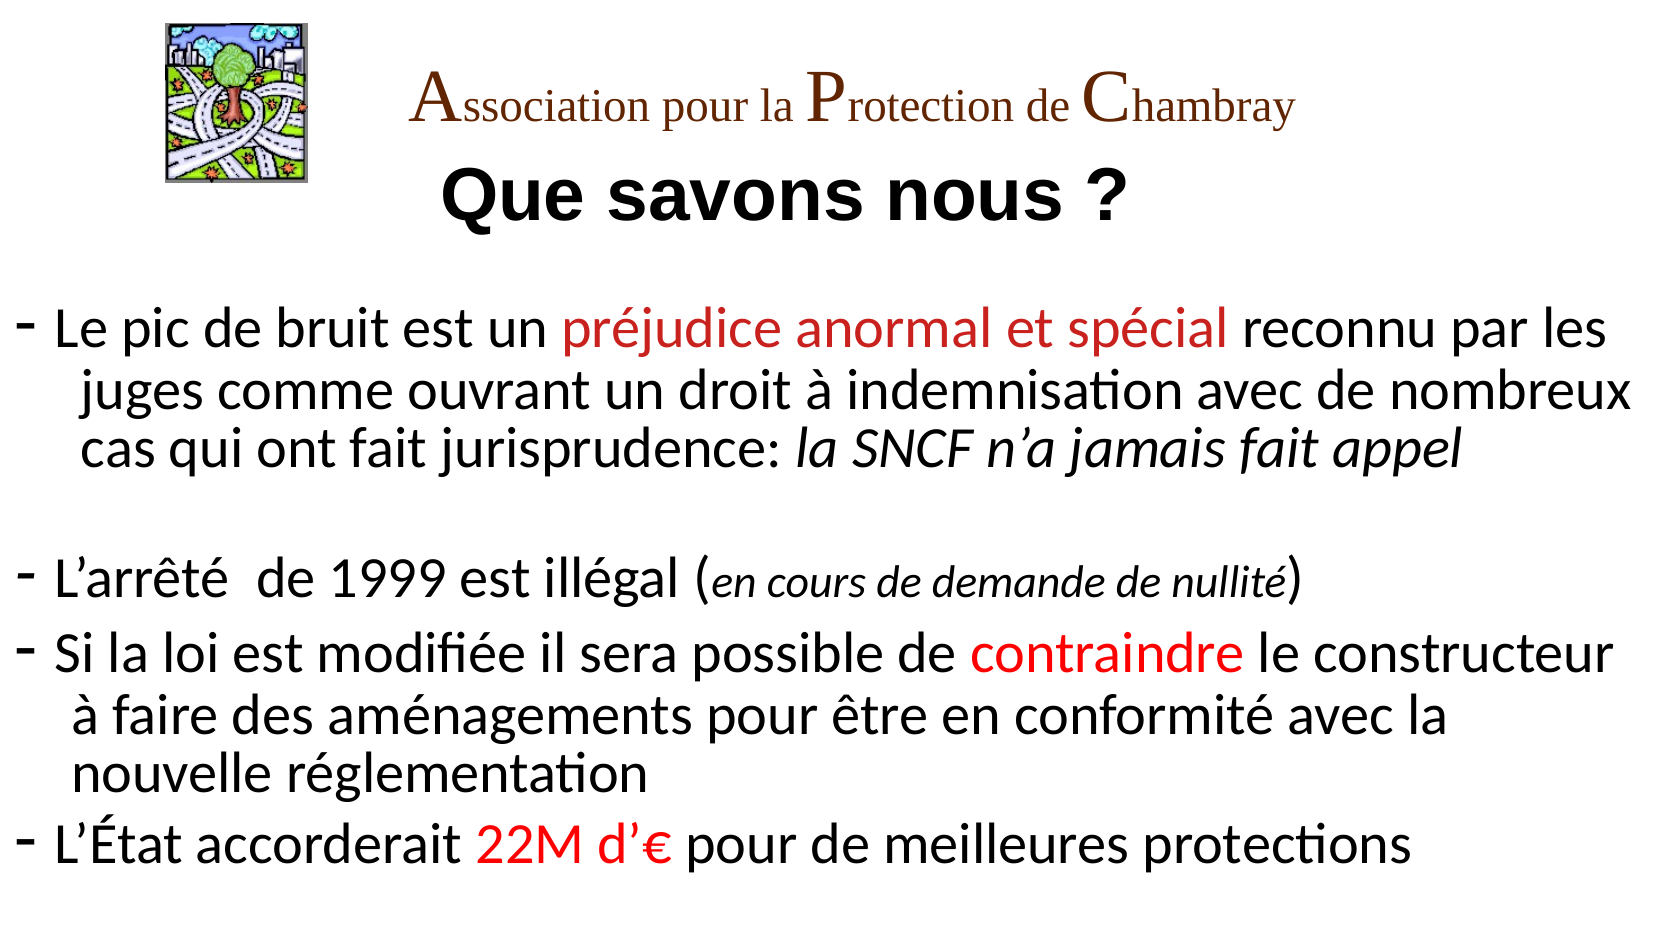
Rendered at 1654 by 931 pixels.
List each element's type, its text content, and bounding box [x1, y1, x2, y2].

text_box Que savons nous ? [425, 145, 1449, 250]
text_box Association pour la Protection de Chambray [393, 47, 1418, 146]
text_box - Le pic de bruit est un préjudice anormal et spécial reconnu par les juges comme ouvrant un droit à indemnisation avec de nombreux cas qui ont fait jurisprudence: la SNCF n’a jamais fait appel - L’arrêté de 1999 est illégal (en cours de demande de nullité) - Si la loi est modifiée il sera possible de contraindre le constructeur à faire des aménagements pour être en conformité avec la nouvelle réglementation - L’État accorderait 22M d’€ pour de meilleures protections [0, 283, 1654, 890]
picture [165, 23, 308, 183]
